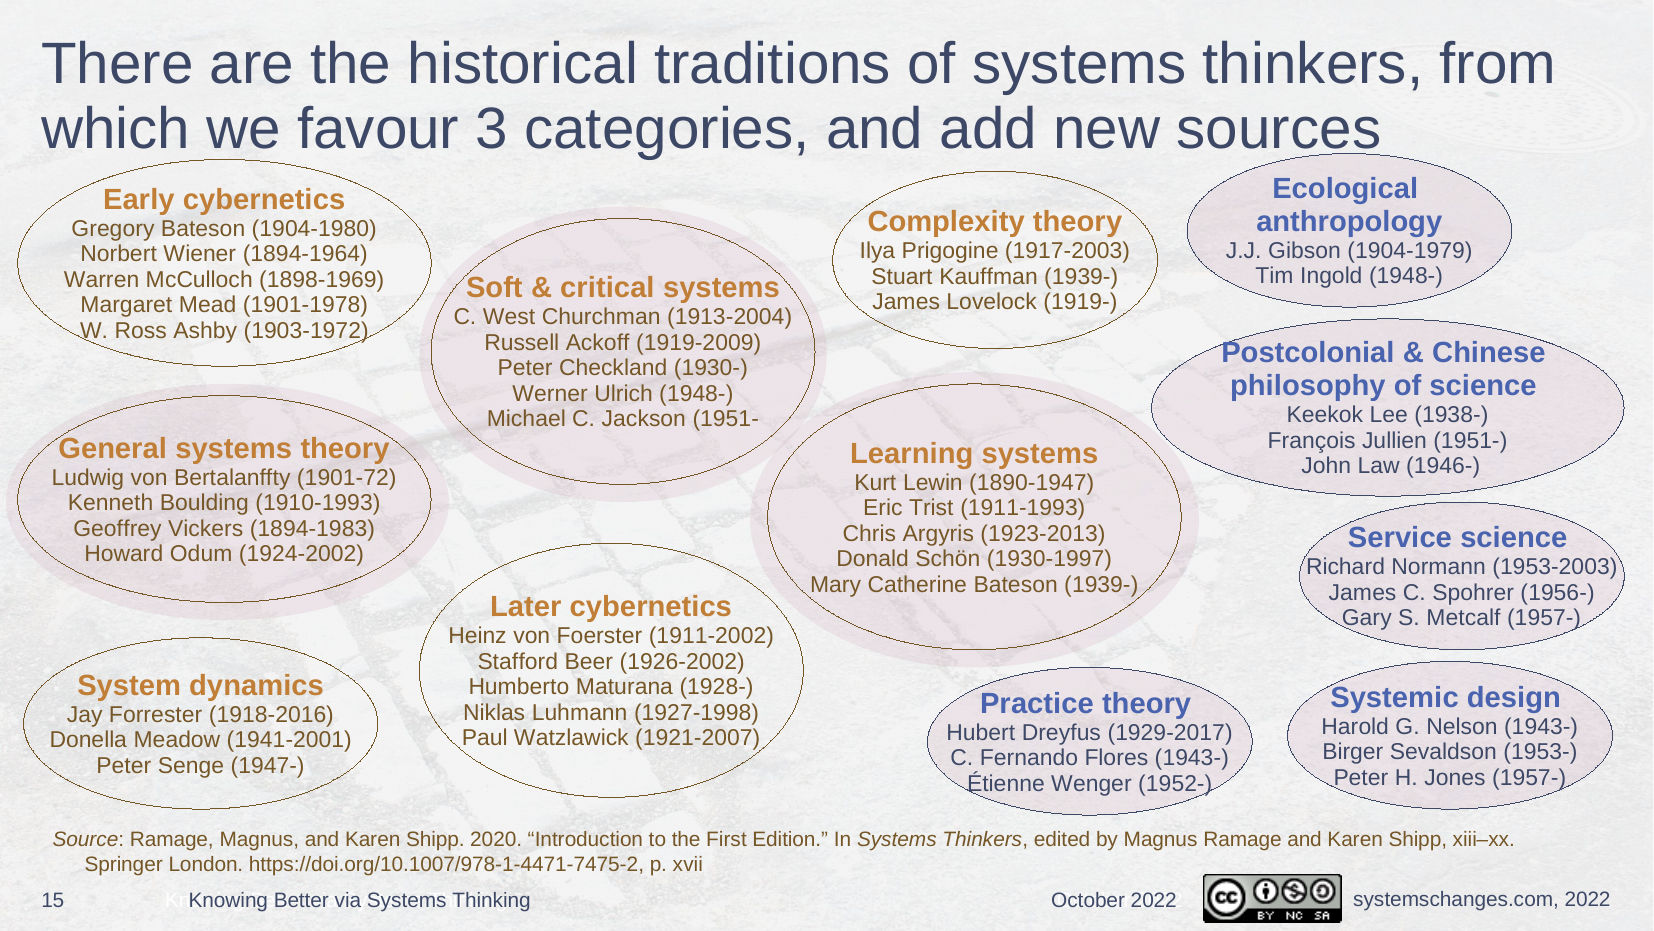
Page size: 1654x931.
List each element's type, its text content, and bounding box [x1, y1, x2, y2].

text_box Early cybernetics Gregory Bateson (1904-1980) Norbert Wiener (1894-1964) Warren McCulloch (1898-1969) Margaret Mead (1901-1978) W. Ross Ashby (1903-1972) [17, 159, 432, 367]
picture [0, 0, 1654, 931]
text_box Later cybernetics Heinz von Foerster (1911-2002) Stafford Beer (1926-2002) Humberto Maturana (1928-) Niklas Luhmann (1927-1998) Paul Watzlawick (1921-2007) [419, 543, 804, 798]
text_box Postcolonial & Chinese philosophy of science Keekok Lee (1938-) François Jullien (1951-) John Law (1946-) [1151, 318, 1625, 497]
text_box Ecological anthropology J.J. Gibson (1904-1979) Tim Ingold (1948-) [1187, 153, 1512, 308]
text_box Learning systems Kurt Lewin (1890-1947) Eric Trist (1911-1993) Chris Argyris (1923-2013) Donald Schön (1930-1997) Mary Catherine Bateson (1939-) [767, 383, 1182, 650]
text_box System dynamics Jay Forrester (1918-2016) Donella Meadow (1941-2001) Peter Senge (1947-) [23, 637, 378, 810]
text_box Soft & critical systems C. West Churchman (1913-2004) Russell Ackoff (1919-2009) Peter Checkland (1930-) Werner Ulrich (1948-) Michael C. Jackson (1951- [431, 218, 816, 485]
text_box Source: Ramage, Magnus, and Karen Shipp. 2020. “Introduction to the First Edition.” In Systems Thinkers, edited by Magnus Ramage and Karen Shipp, xiii–xx. Springer London. https://doi.org/10.1007/978-1-4471-7475-2, p. xvii [37, 818, 1595, 886]
text_box Service science Richard Normann (1953-2003) James C. Spohrer (1956-) Gary S. Metcalf (1957-) [1299, 502, 1625, 650]
text_box Practice theory Hubert Dreyfus (1929-2017) C. Fernando Flores (1943-) Étienne Wenger (1952-) [927, 667, 1253, 816]
text_box Systemic design Harold G. Nelson (1943-) Birger Sevaldson (1953-) Peter H. Jones (1957-) [1287, 661, 1613, 810]
text_box General systems theory Ludwig von Bertalanffty (1901-72) Kenneth Boulding (1910-1993) Geoffrey Vickers (1894-1983) Howard Odum (1924-2002) [17, 395, 432, 603]
title There are the historical traditions of systems thinkers, from which we favour 3 categories, and add new sources [41, 30, 1613, 162]
text_box [419, 206, 1199, 668]
text_box Complexity theory Ilya Prigogine (1917-2003) Stuart Kauffman (1939-) James Lovelock (1919-) [832, 171, 1158, 349]
text_box [5, 383, 449, 621]
